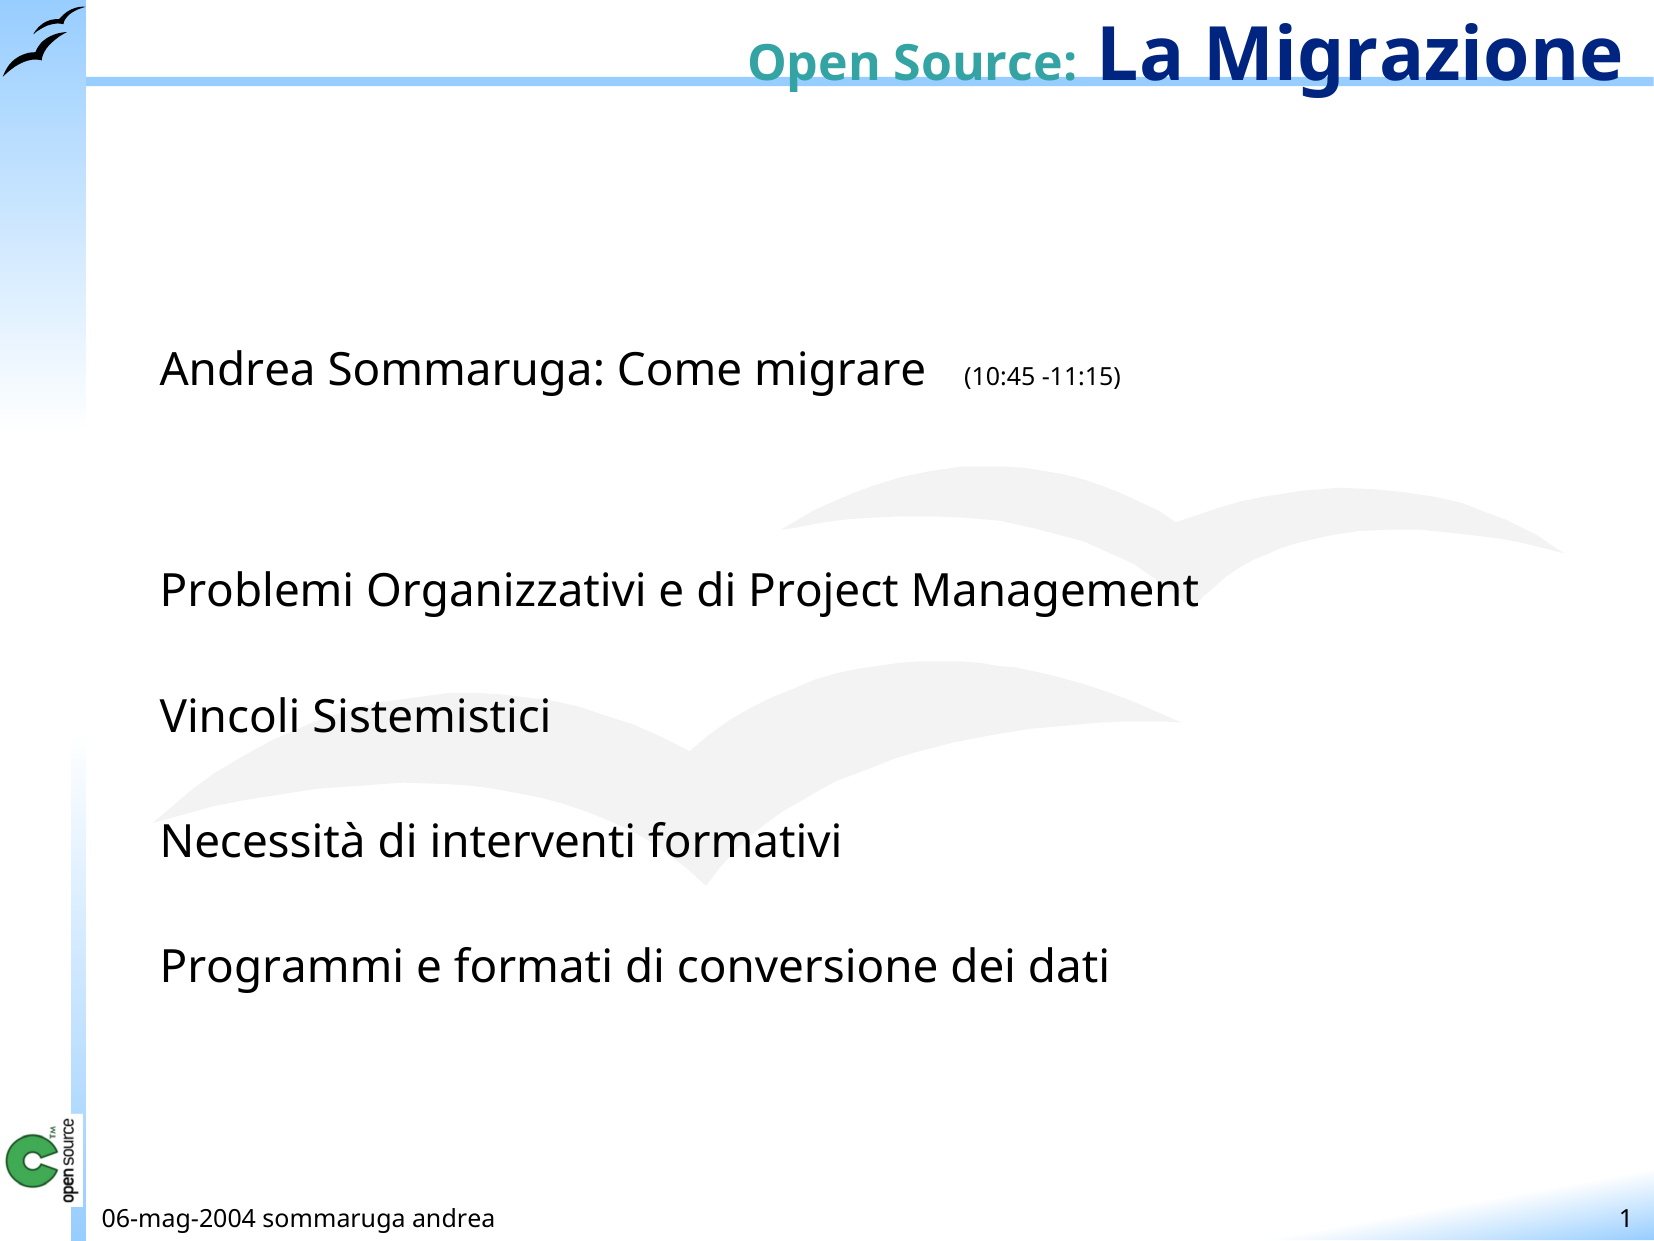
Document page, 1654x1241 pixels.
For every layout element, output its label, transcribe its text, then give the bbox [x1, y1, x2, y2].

title Open Source: La Migrazione [85, 0, 1654, 104]
picture [1, 1115, 83, 1207]
list [88, 149, 1631, 1203]
list Andrea Sommaruga: Come migrare (10:45 -11:15) Problemi Organizzativi e di Project Management Vincoli Sistemistici Necessità di interventi formativi Programmi e formati di conversione dei dati [88, 1203, 1631, 1211]
